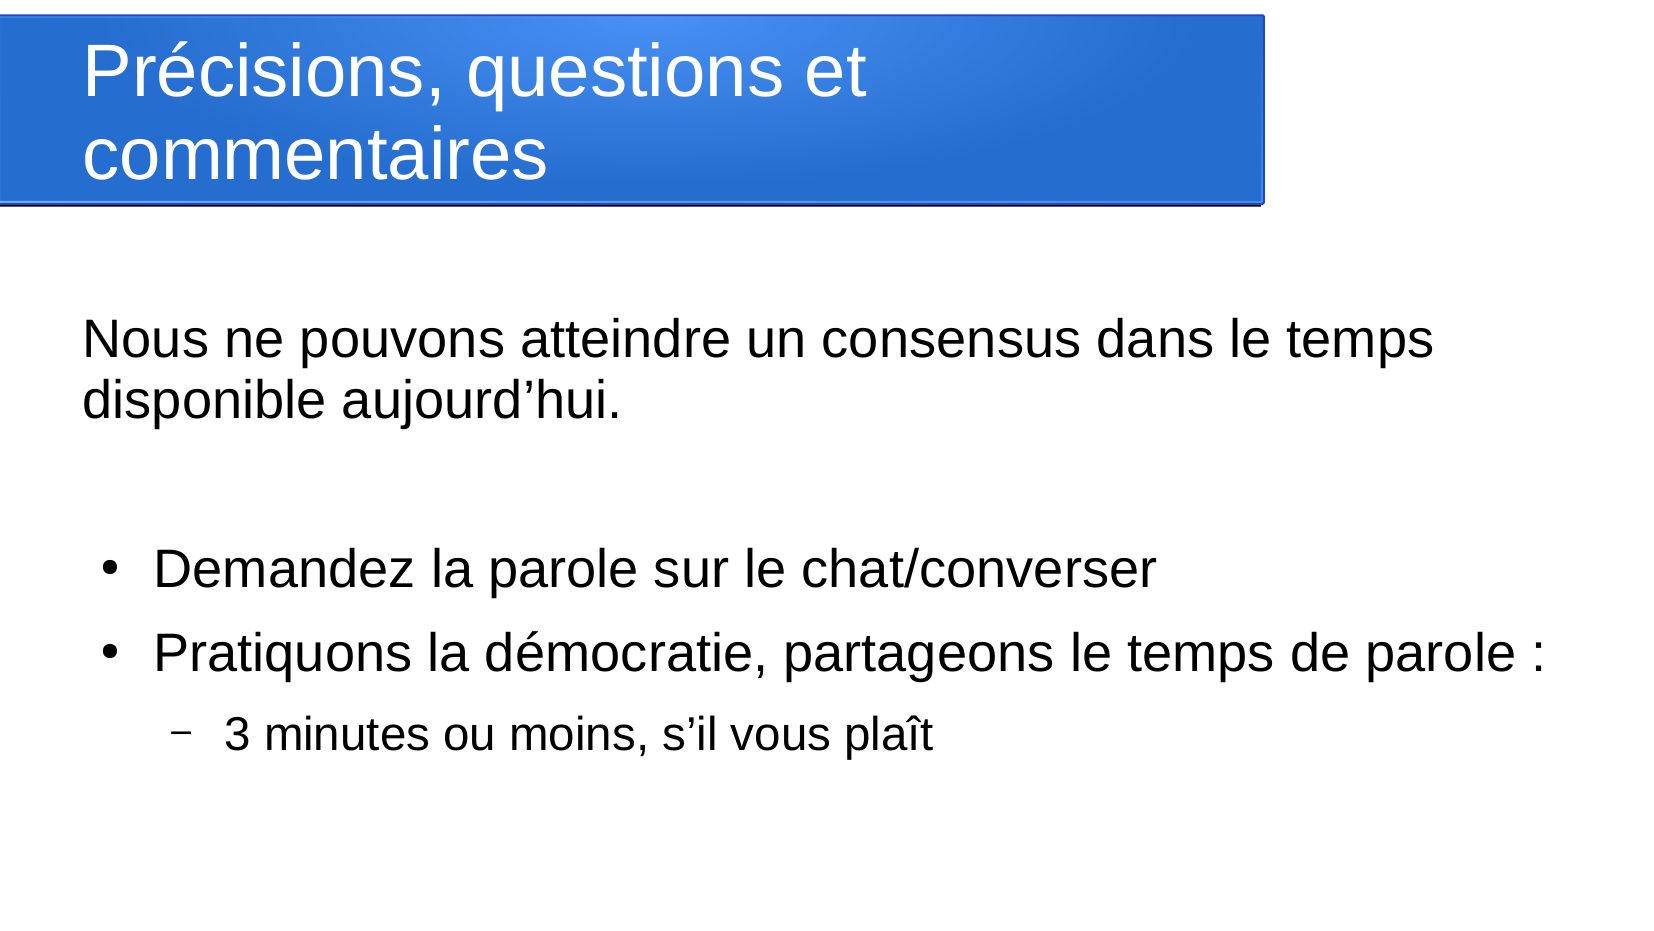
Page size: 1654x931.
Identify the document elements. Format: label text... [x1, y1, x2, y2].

list Nous ne pouvons atteindre un consensus dans le temps disponible aujourd’hui. Demandez la parole sur le chat/converser Pratiquons la démocratie, partageons le temps de parole : 3 minutes ou moins, s’il vous plaît [82, 224, 1571, 764]
title Précisions, questions et commentaires [82, 29, 1235, 196]
